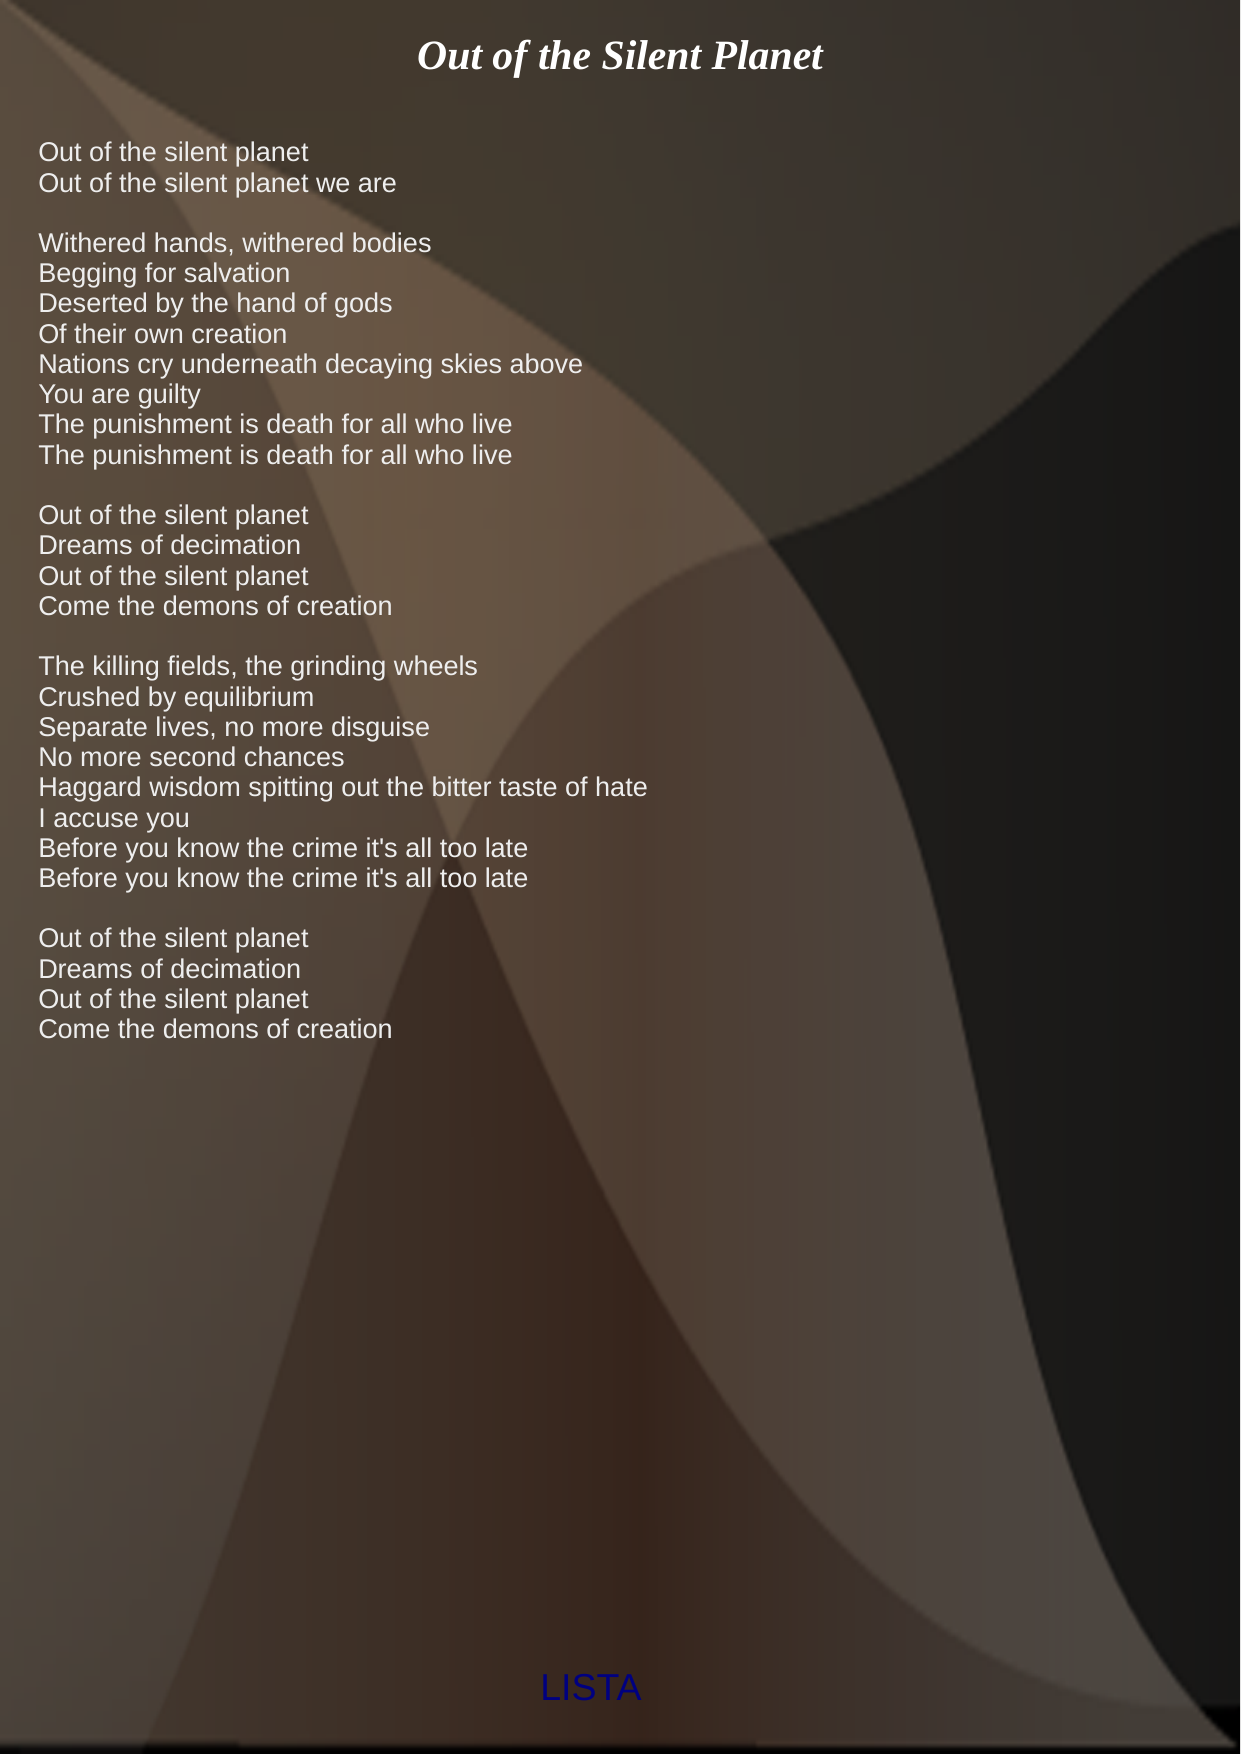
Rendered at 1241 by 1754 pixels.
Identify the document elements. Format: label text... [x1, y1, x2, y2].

text_box Out of the silent planet Out of the silent planet we are Withered hands, withered bodies Begging for salvation Deserted by the hand of gods Of their own creation Nations cry underneath decaying skies above You are guilty The punishment is death for all who live The punishment is death for all who live Out of the silent planet Dreams of decimation Out of the silent planet Come the demons of creation The killing fields, the grinding wheels Crushed by equilibrium Separate lives, no more disguise No more second chances Haggard wisdom spitting out the bitter taste of hate I accuse you Before you know the crime it's all too late Before you know the crime it's all too late Out of the silent planet Dreams of decimation Out of the silent planet Come the demons of creation [23, 129, 1205, 1045]
title Out of the Silent Planet [88, 23, 1152, 88]
text_box LISTA [525, 1659, 657, 1717]
picture [0, 0, 1241, 1754]
